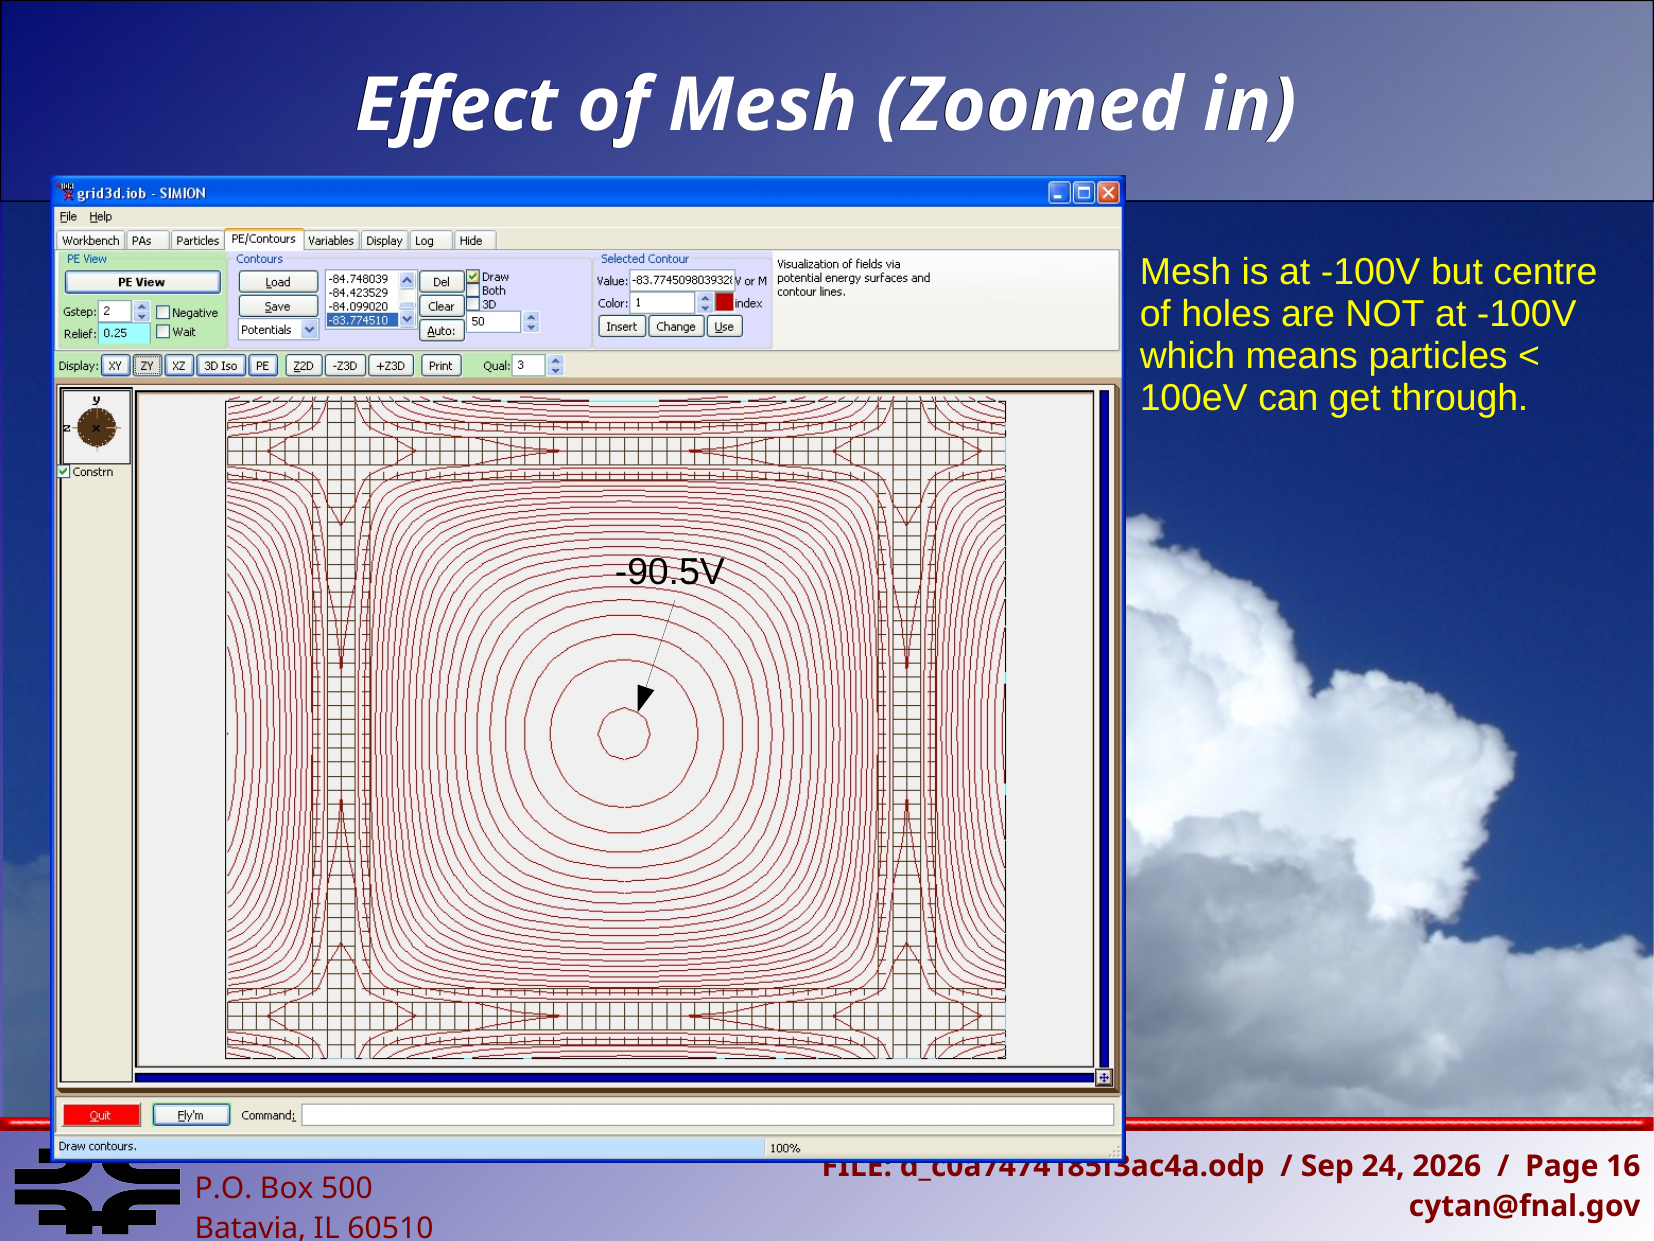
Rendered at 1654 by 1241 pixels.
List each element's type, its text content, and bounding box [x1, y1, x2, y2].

text_box Mesh is at -100V but centre of holes are NOT at -100V which means particles < 100eV can get through. [1125, 243, 1651, 426]
picture [0, 175, 1654, 1236]
text_box -90.5V [600, 543, 863, 601]
picture [3, 1, 1653, 7]
title Effect of Mesh (Zoomed in) [0, 7, 1654, 197]
